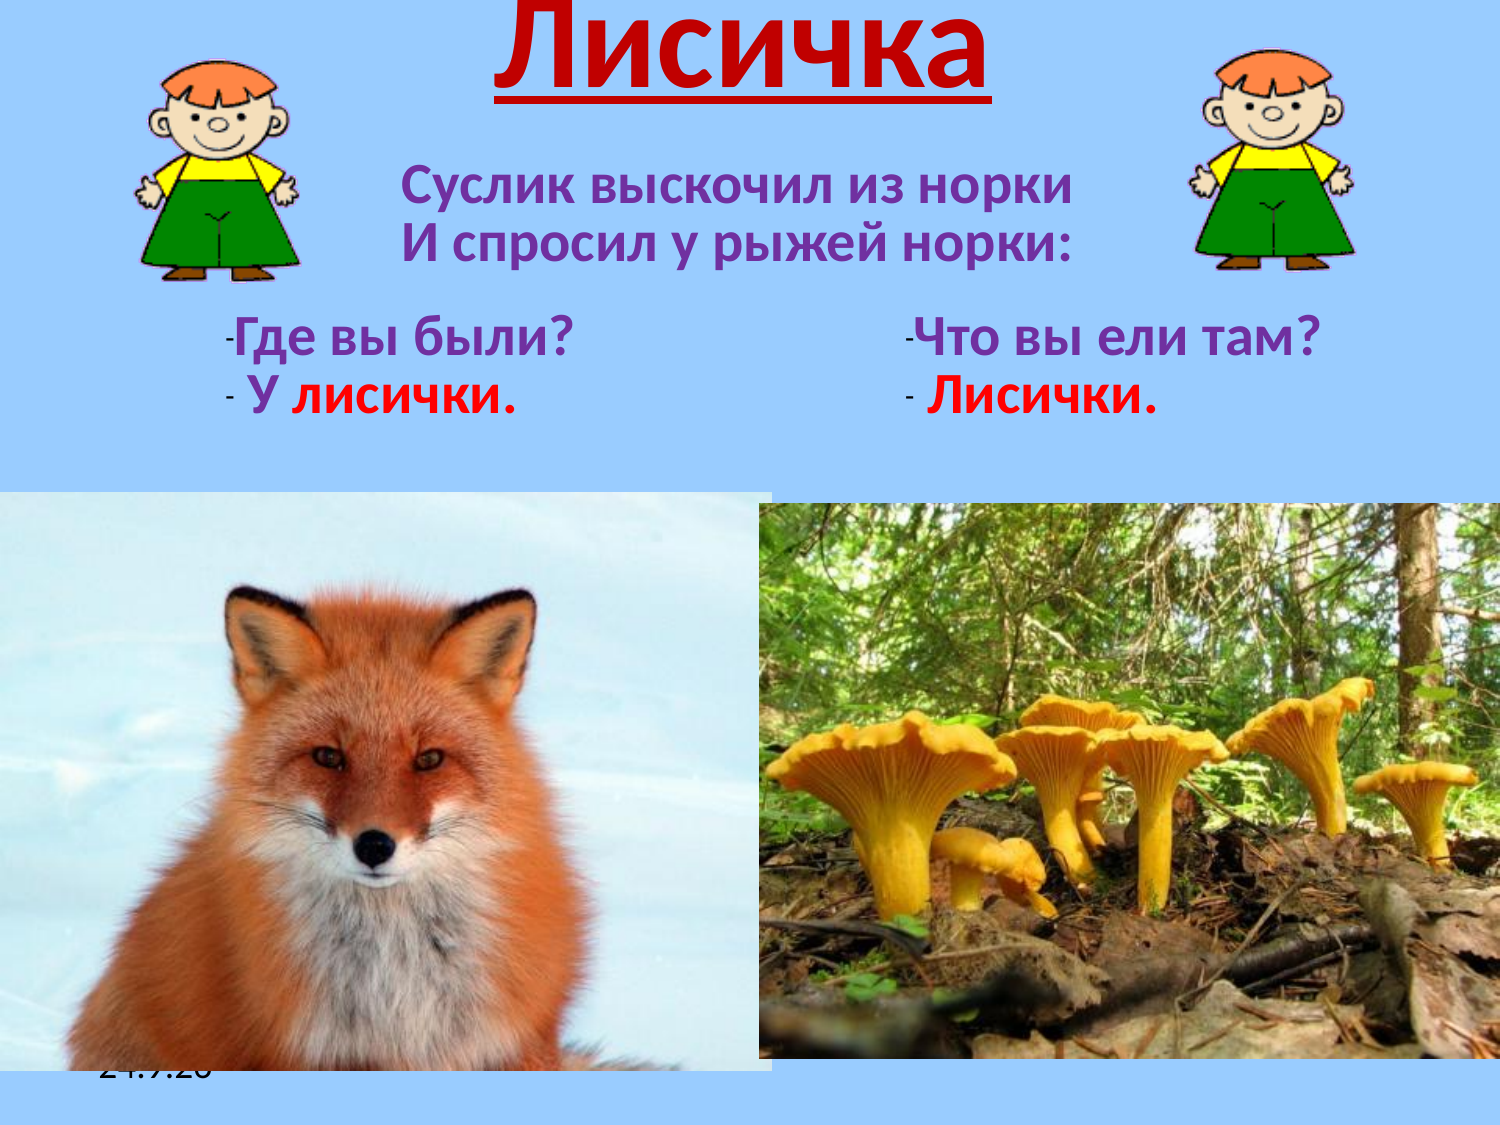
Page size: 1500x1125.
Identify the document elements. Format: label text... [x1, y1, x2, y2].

picture [1171, 35, 1381, 284]
text_box Где вы были? У лисички. [210, 304, 633, 462]
picture [0, 492, 1500, 1071]
picture [117, 46, 326, 295]
text_box Что вы ели там? Лисички. [890, 304, 1454, 462]
text_box Лисичка [292, 0, 1219, 159]
text_box Суслик выскочил из норки И спросил у рыжей норки: [386, 152, 1191, 380]
